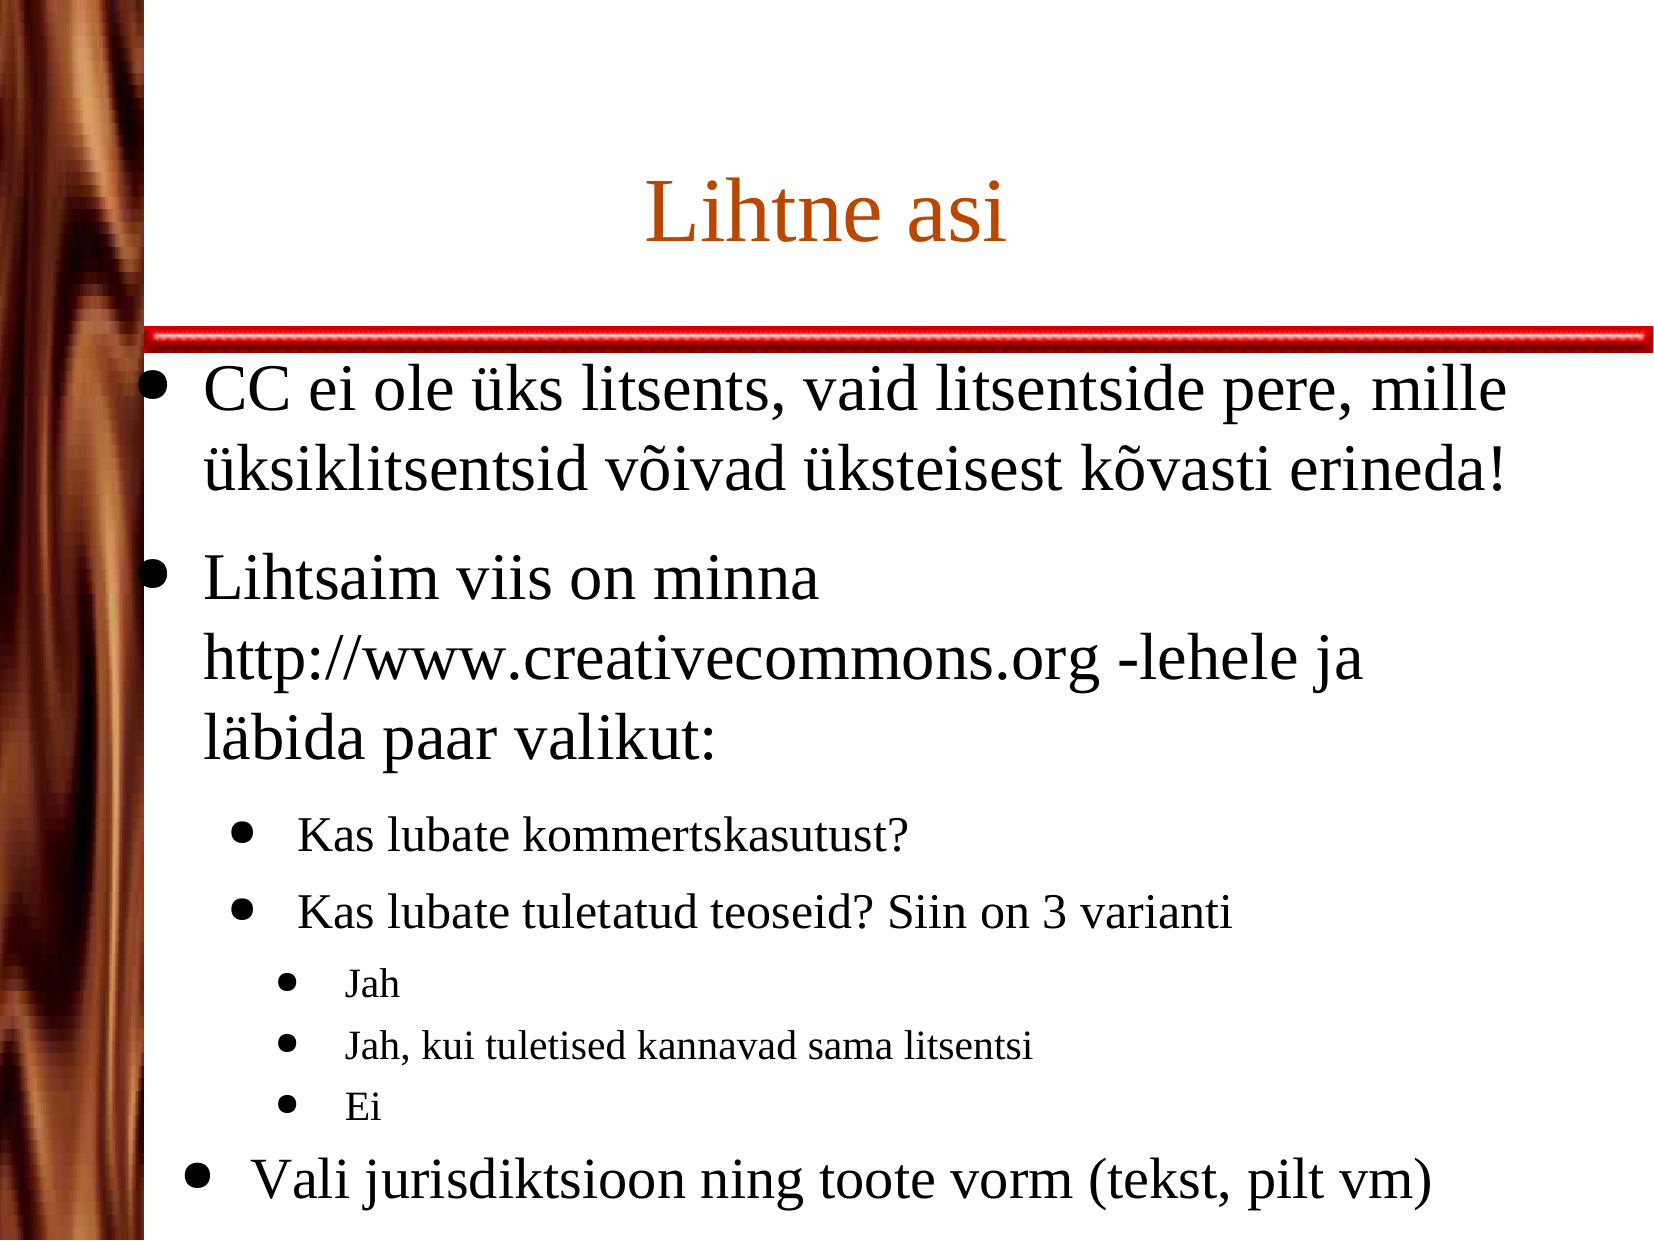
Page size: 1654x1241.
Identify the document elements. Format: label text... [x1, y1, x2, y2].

list CC ei ole üks litsents, vaid litsentside pere, mille üksiklitsentsid võivad üksteisest kõvasti erineda! Lihtsaim viis on minna http://www.creativecommons.org -lehele ja läbida paar valikut: Kas lubate kommertskasutust? Kas lubate tuletatud teoseid? Siin on 3 varianti Jah Jah, kui tuletised kannavad sama litsentsi Ei Vali jurisdiktsioon ning toote vorm (tekst, pilt vm) [121, 344, 1533, 1205]
title Lihtne asi [121, 100, 1533, 312]
picture [0, 0, 1654, 1240]
